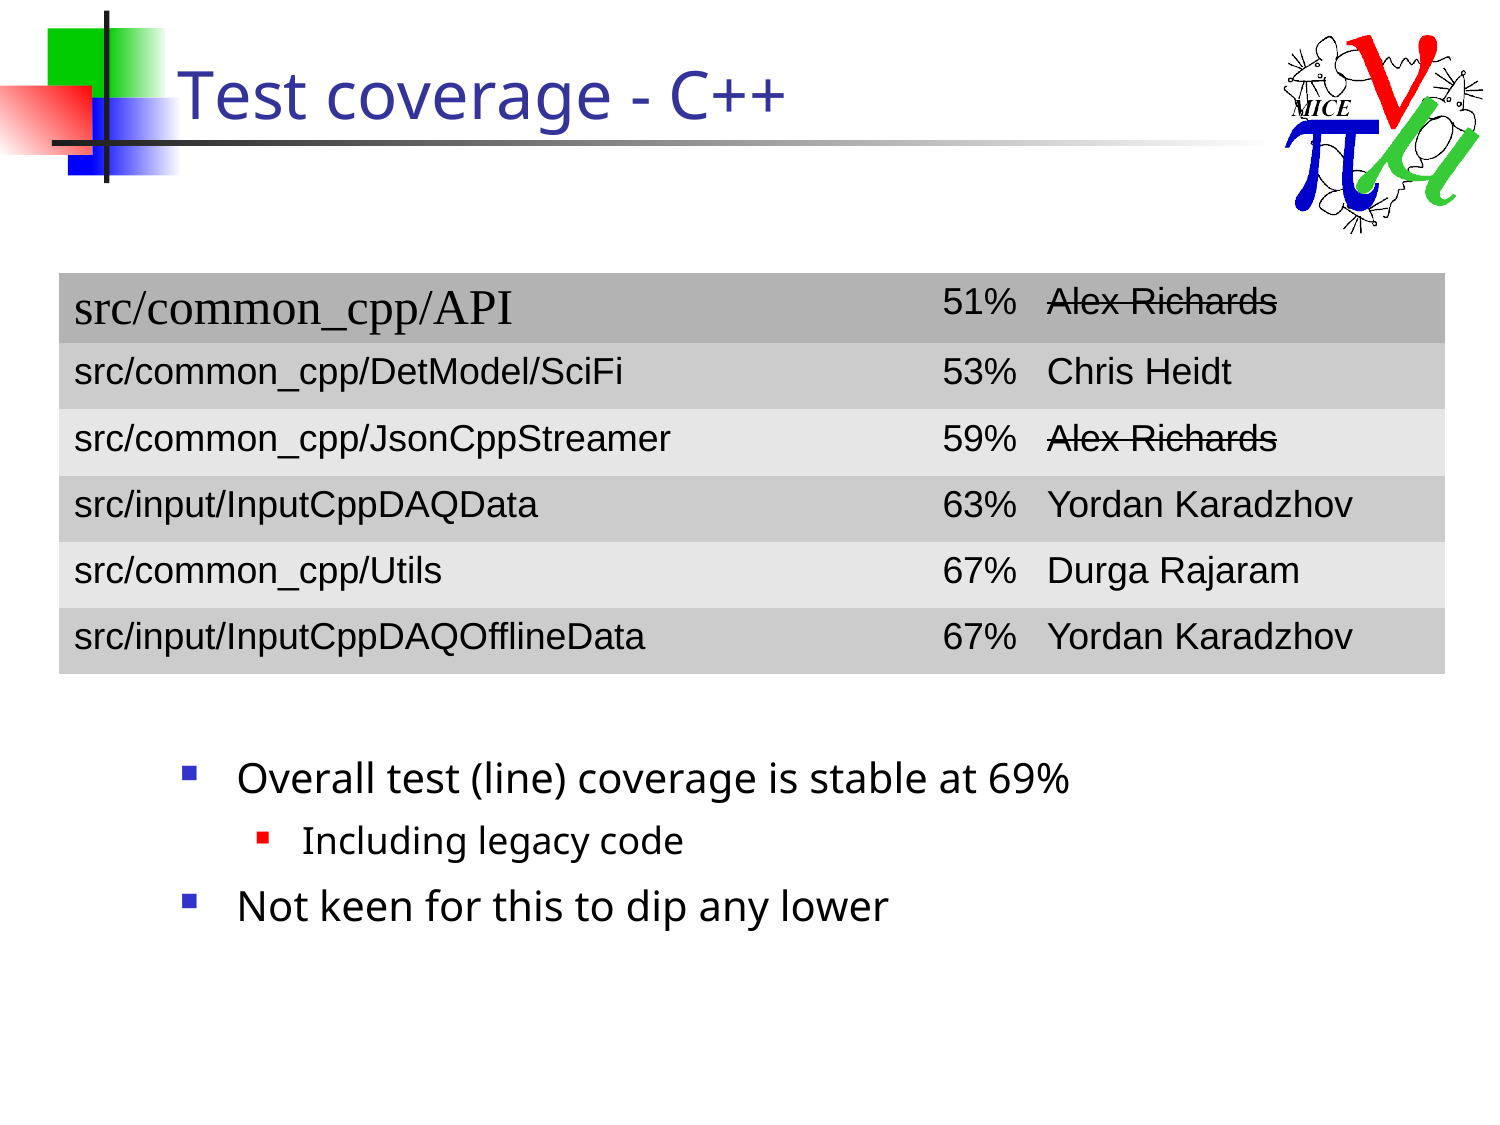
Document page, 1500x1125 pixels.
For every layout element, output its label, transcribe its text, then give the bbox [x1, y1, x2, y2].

table_header 51% [916, 273, 1032, 343]
title Test coverage - C++ [162, 0, 1441, 188]
table_cell 59% [916, 409, 1032, 476]
table_header Alex Richards [1032, 273, 1445, 343]
table_cell src/common_cpp/JsonCppStreamer [59, 409, 916, 476]
list Overall test (line) coverage is stable at 69% Including legacy code Not keen for this to dip any lower [165, 740, 1441, 1125]
table_cell Alex Richards [1032, 409, 1445, 476]
table_cell Durga Rajaram [1032, 542, 1445, 608]
table_cell Yordan Karadzhov [1032, 608, 1445, 674]
table_cell 67% [916, 542, 1032, 608]
table_cell 67% [916, 608, 1032, 674]
table_cell 63% [916, 476, 1032, 542]
picture [1264, 5, 1500, 251]
table_header src/common_cpp/API [59, 273, 916, 343]
table_cell src/common_cpp/Utils [59, 542, 916, 608]
table_cell Chris Heidt [1032, 343, 1445, 409]
table_cell src/common_cpp/DetModel/SciFi [59, 343, 916, 409]
table_cell src/input/InputCppDAQOfflineData [59, 608, 916, 674]
table_cell 53% [916, 343, 1032, 409]
table_cell src/input/InputCppDAQData [59, 476, 916, 542]
table_cell Yordan Karadzhov [1032, 476, 1445, 542]
